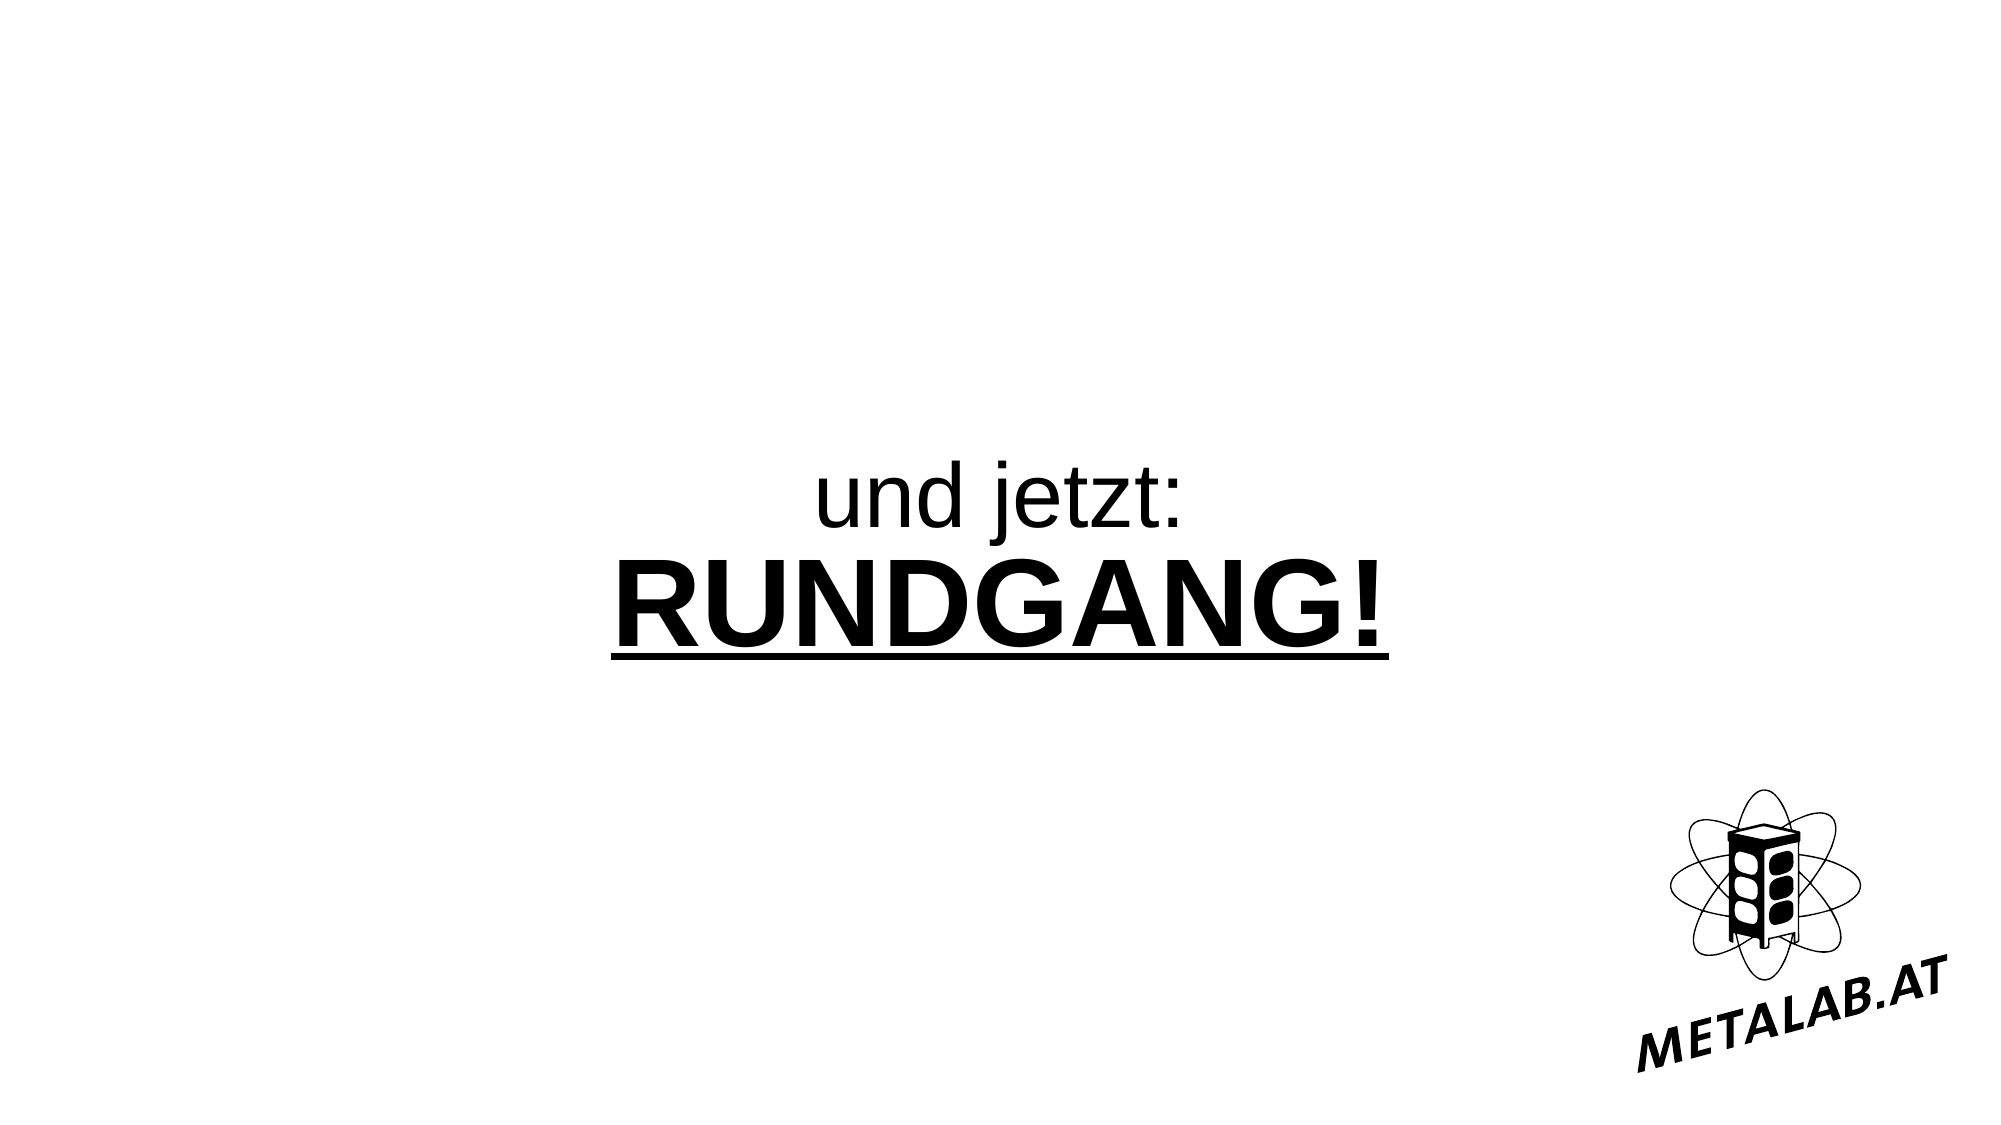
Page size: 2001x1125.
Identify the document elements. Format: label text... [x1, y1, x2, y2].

title und jetzt: RUNDGANG! [250, 185, 1751, 940]
